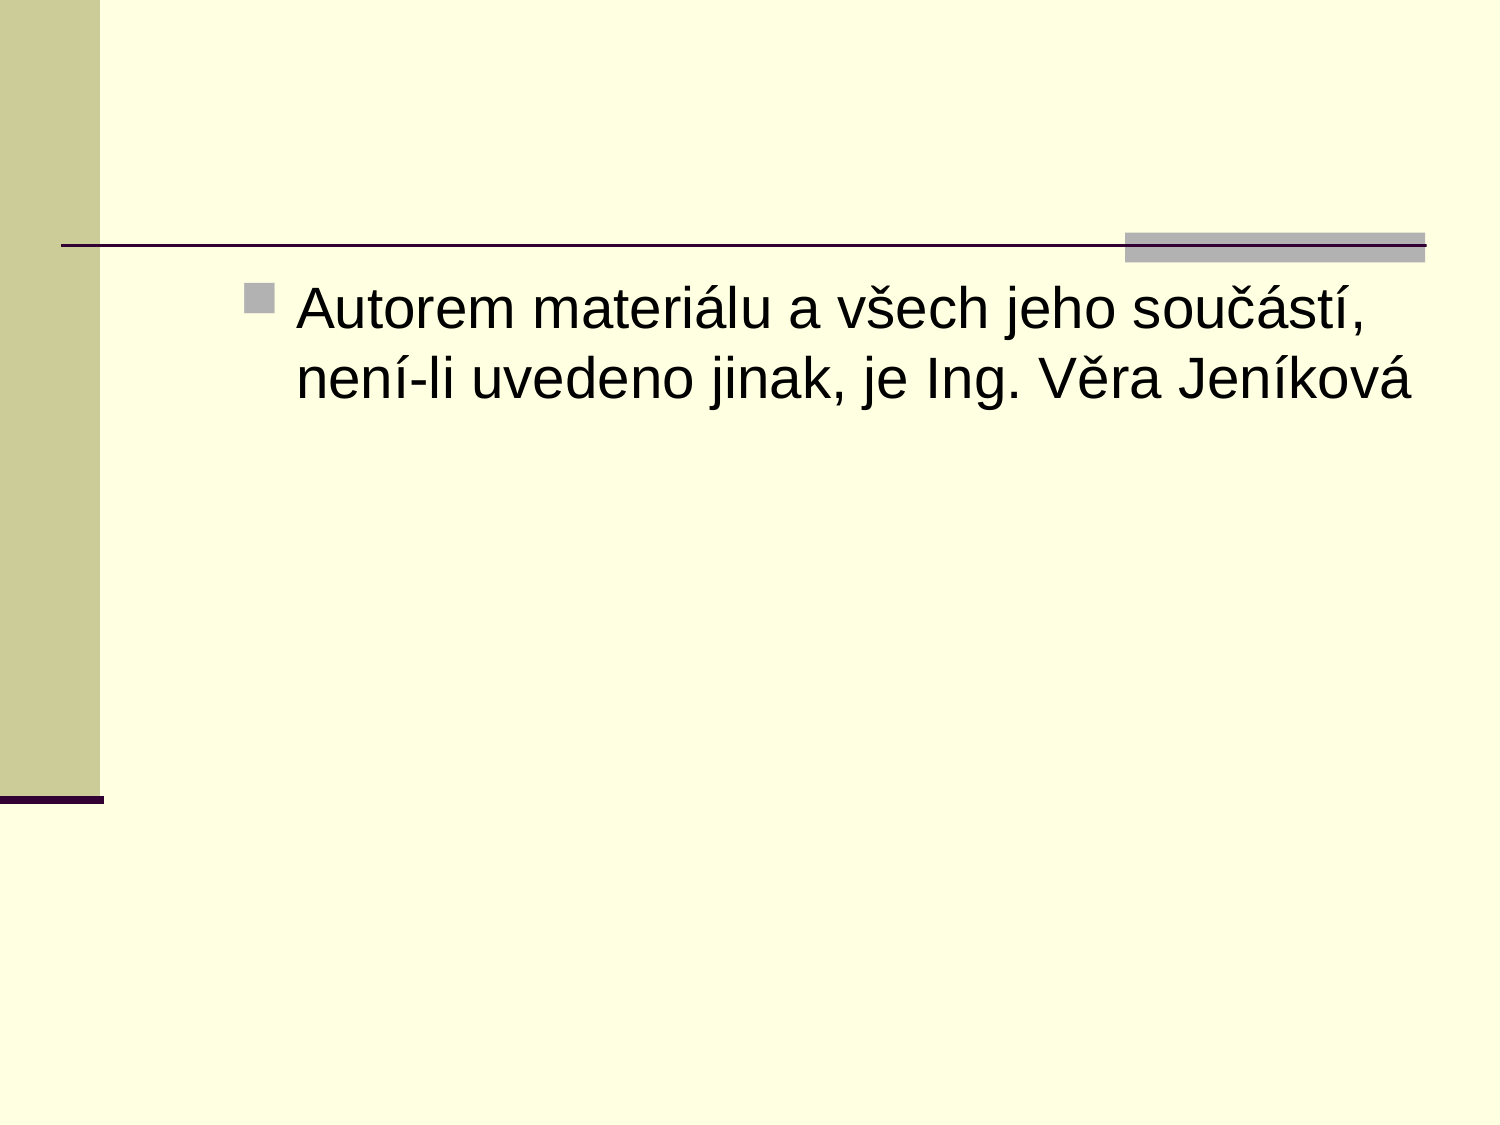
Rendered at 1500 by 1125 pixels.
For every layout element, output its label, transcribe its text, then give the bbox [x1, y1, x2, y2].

list Autorem materiálu a všech jeho součástí, není-li uvedeno jinak, je Ing. Věra Jeníková [225, 262, 1500, 1006]
